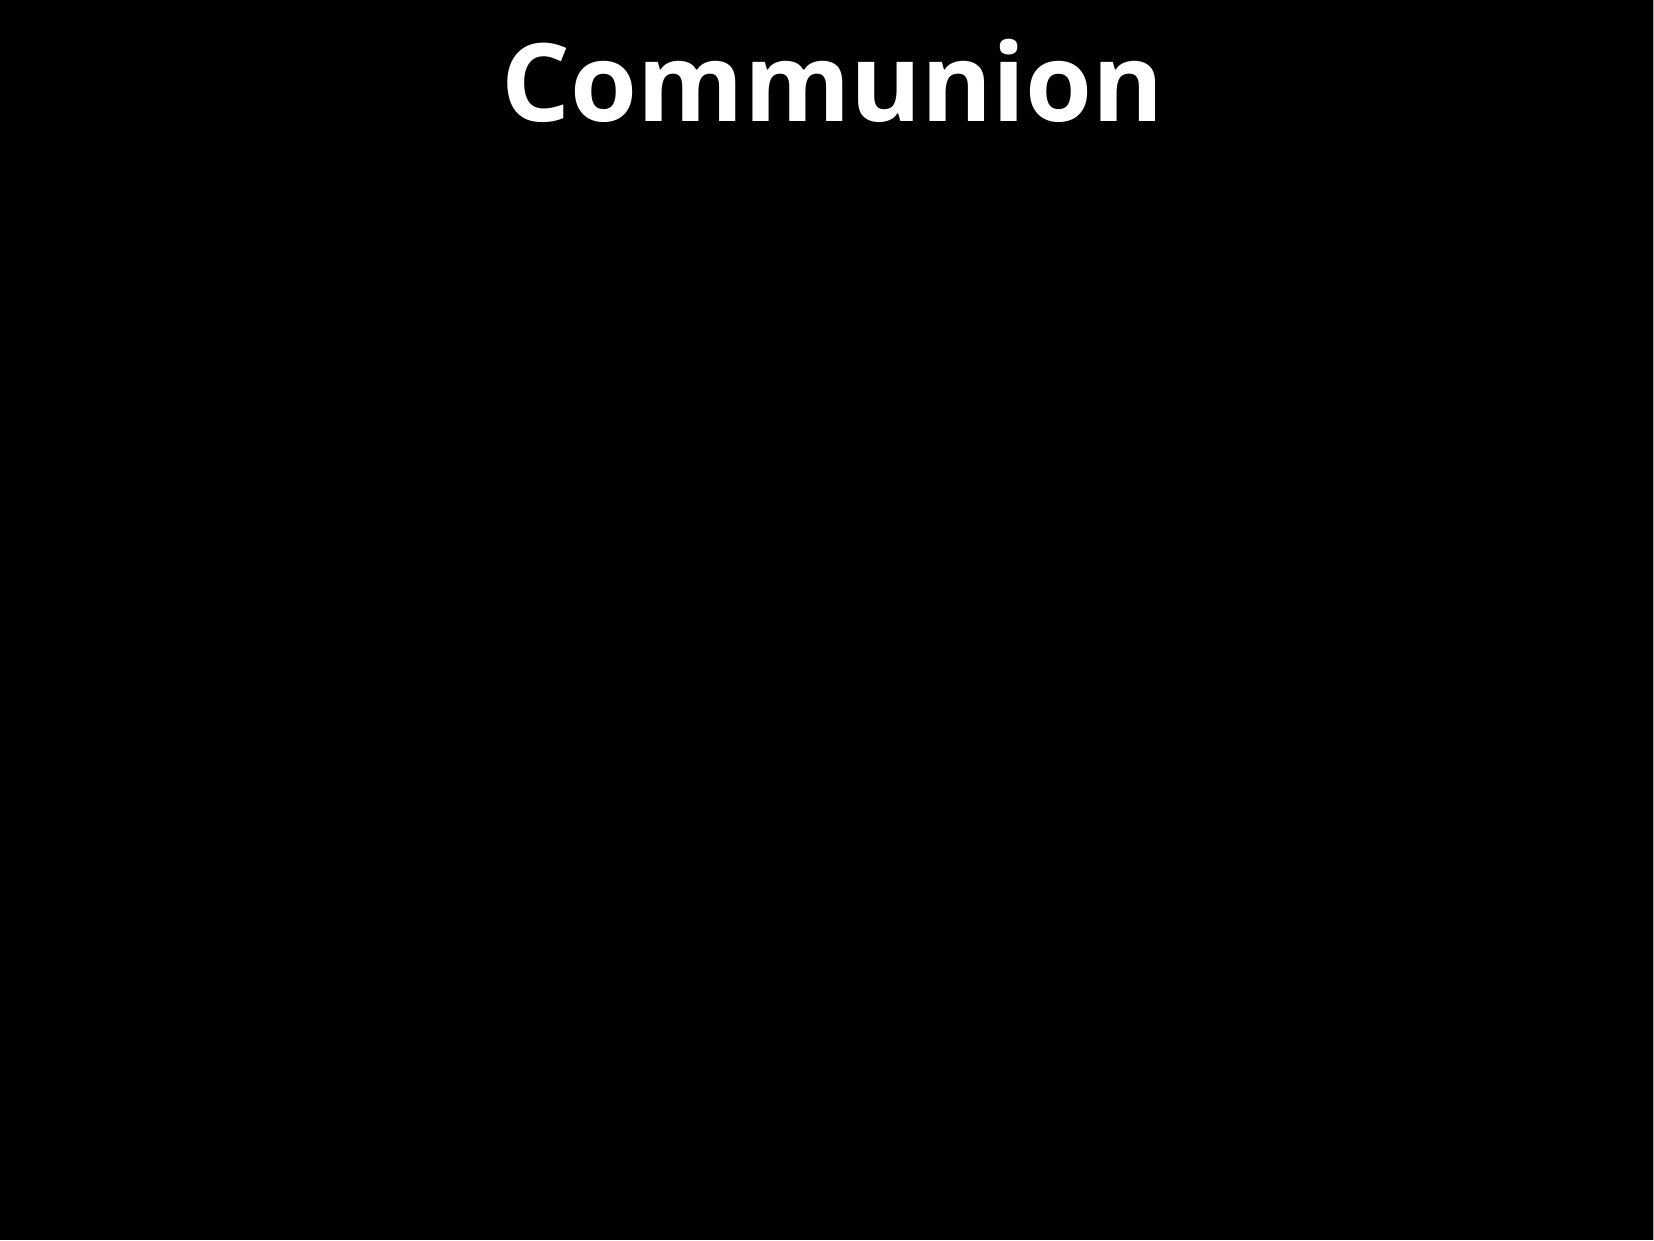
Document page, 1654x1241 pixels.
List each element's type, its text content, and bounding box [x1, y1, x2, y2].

list Communion [88, 6, 1577, 1241]
